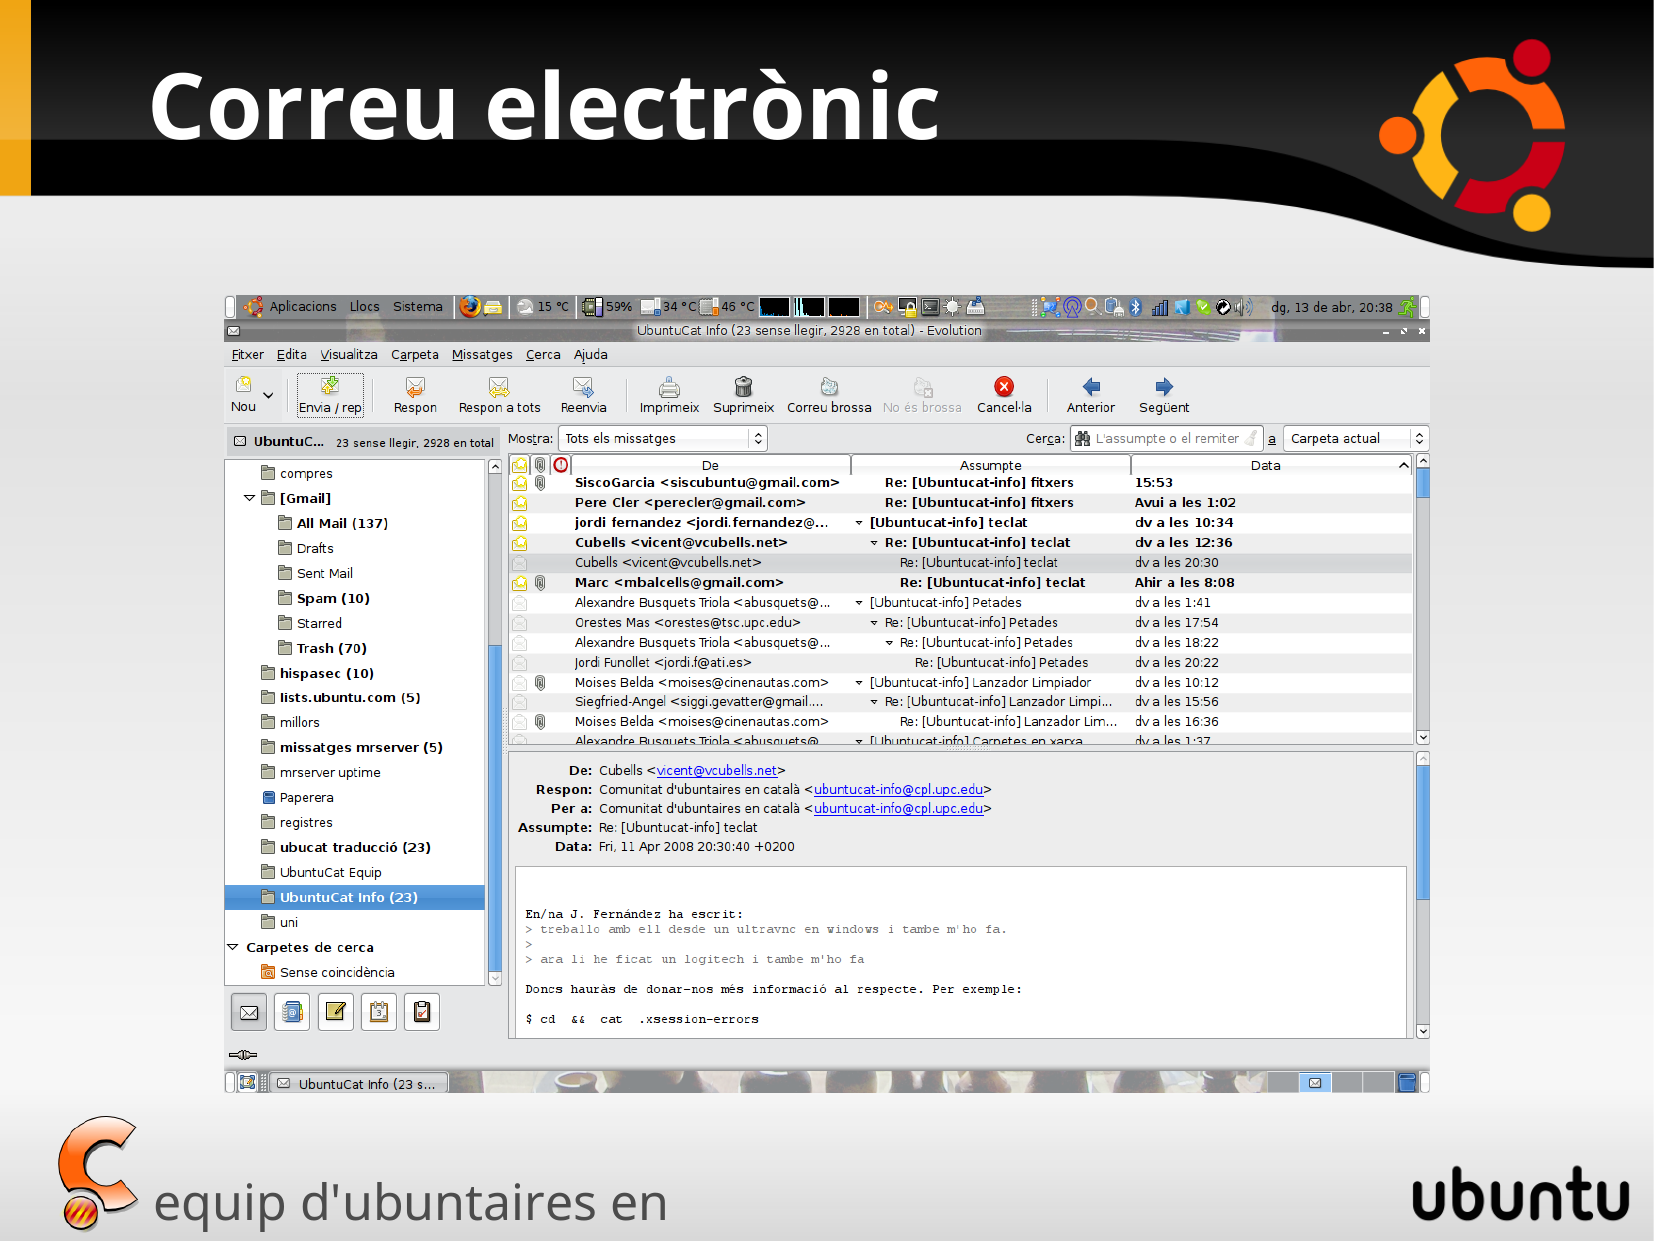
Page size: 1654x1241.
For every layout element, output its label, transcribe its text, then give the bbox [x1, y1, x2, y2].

picture [0, 0, 1654, 1241]
title Correu electrònic [0, 0, 1359, 208]
